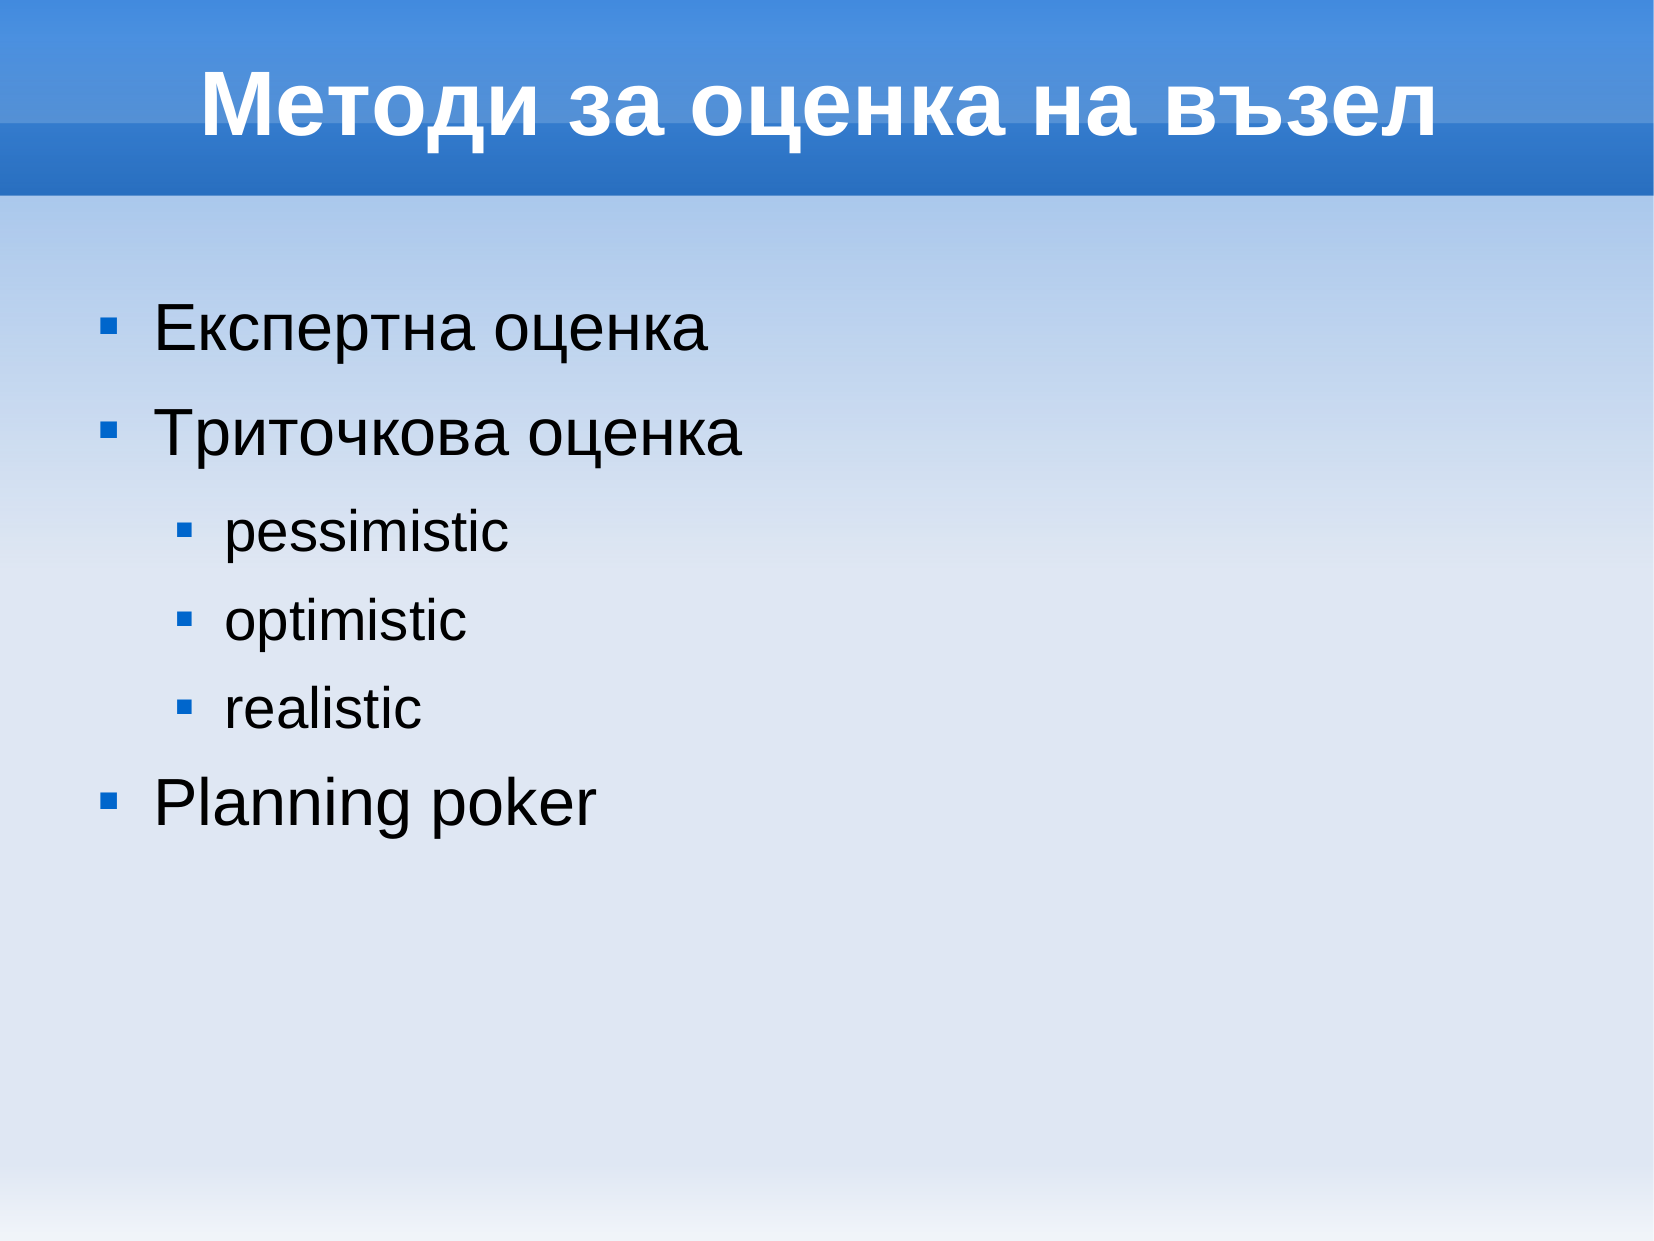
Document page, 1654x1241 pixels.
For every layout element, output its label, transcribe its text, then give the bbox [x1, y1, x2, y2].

picture [0, 0, 1654, 1241]
title Методи за оценка на възел [76, 0, 1565, 208]
list Експертна оценка Триточкова оценка pessimistic optimistic realistic Planning poker [82, 290, 1571, 1109]
